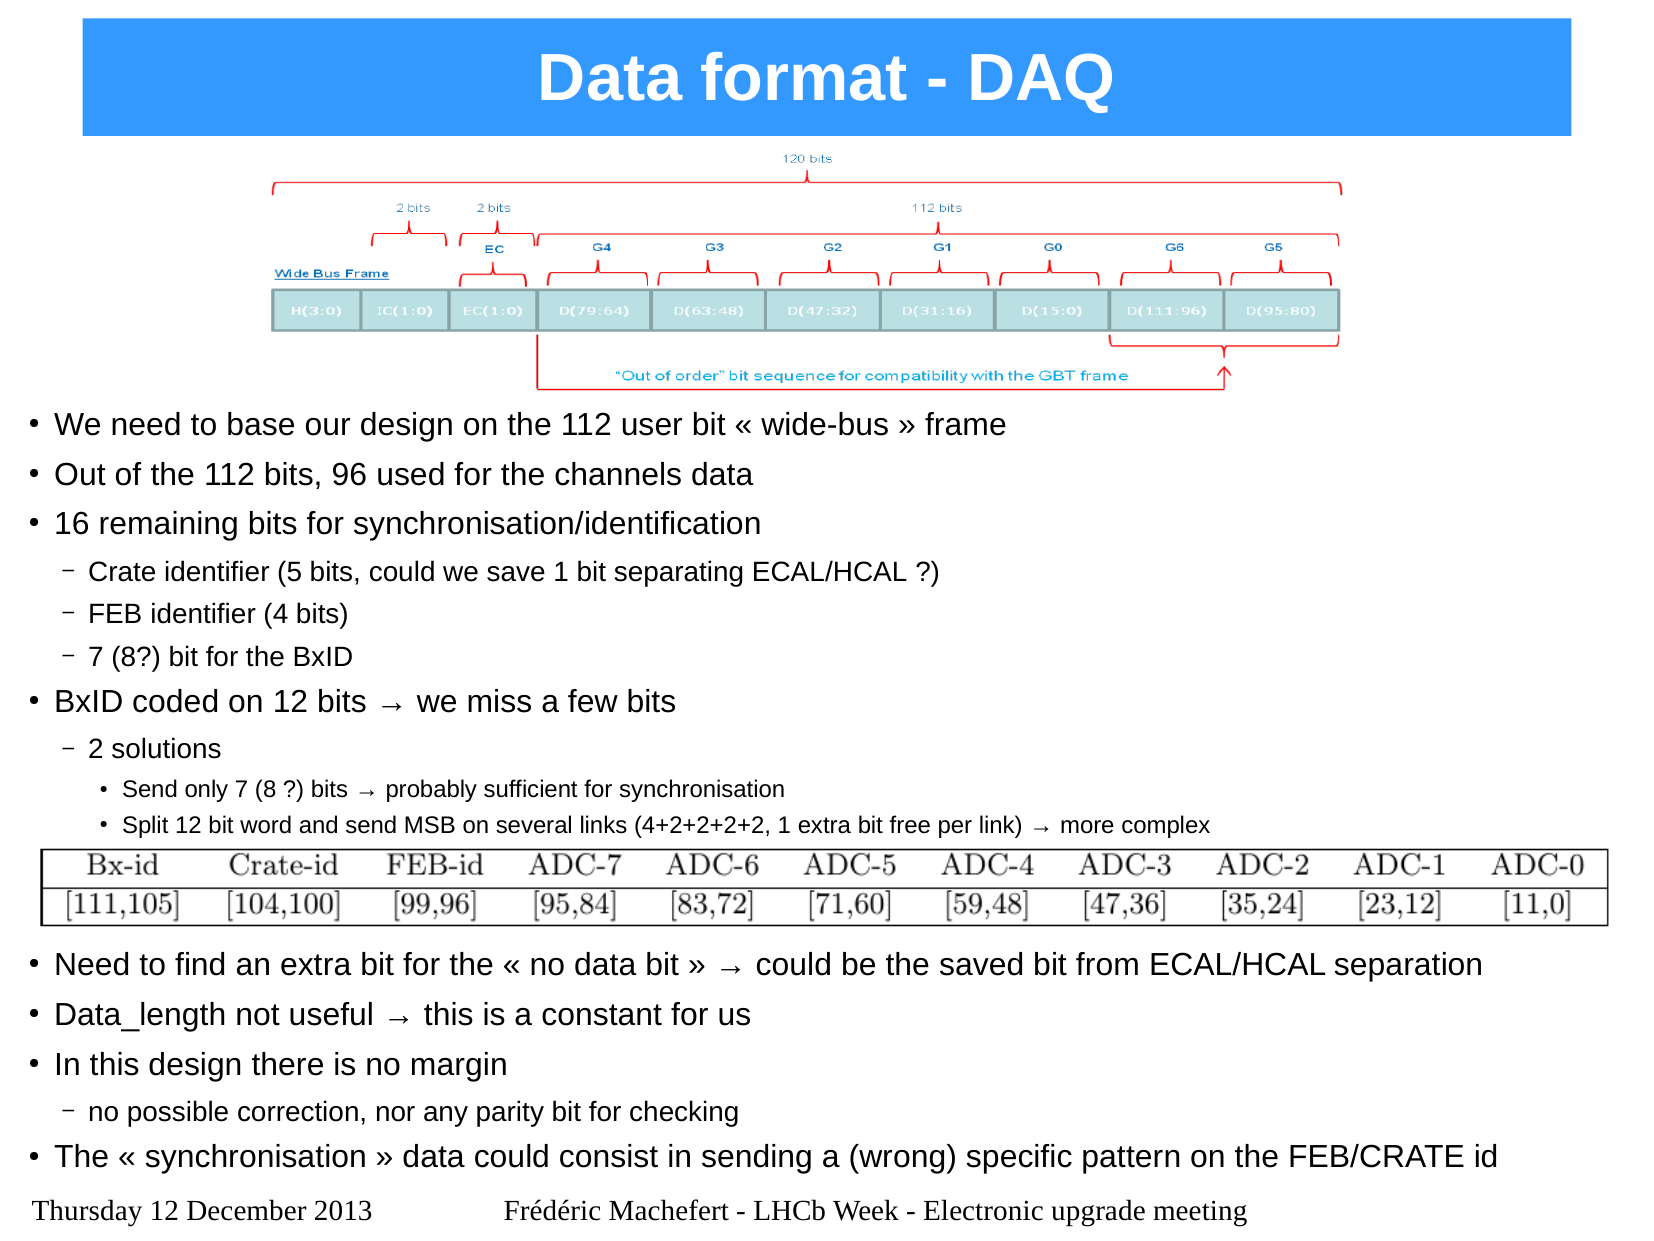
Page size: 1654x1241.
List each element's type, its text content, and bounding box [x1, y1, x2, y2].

list We need to base our design on the 112 user bit « wide-bus » frame Out of the 112 bits, 96 used for the channels data 16 remaining bits for synchronisation/identification Crate identifier (5 bits, could we save 1 bit separating ECAL/HCAL ?) FEB identifier (4 bits) 7 (8?) bit for the BxID BxID coded on 12 bits → we miss a few bits 2 solutions Send only 7 (8 ?) bits → probably sufficient for synchronisation Split 12 bit word and send MSB on several links (4+2+2+2+2, 1 extra bit free per link) → more complex Need to find an extra bit for the « no data bit » → could be the saved bit from ECAL/HCAL separation Data_length not useful → this is a constant for us In this design there is no margin no possible correction, nor any parity bit for checking The « synchronisation » data could consist in sending a (wrong) specific pattern on the FEB/CRATE id [20, 406, 1639, 1192]
title Data format - DAQ [82, 18, 1572, 136]
picture [31, 839, 1614, 935]
picture [260, 138, 1350, 406]
